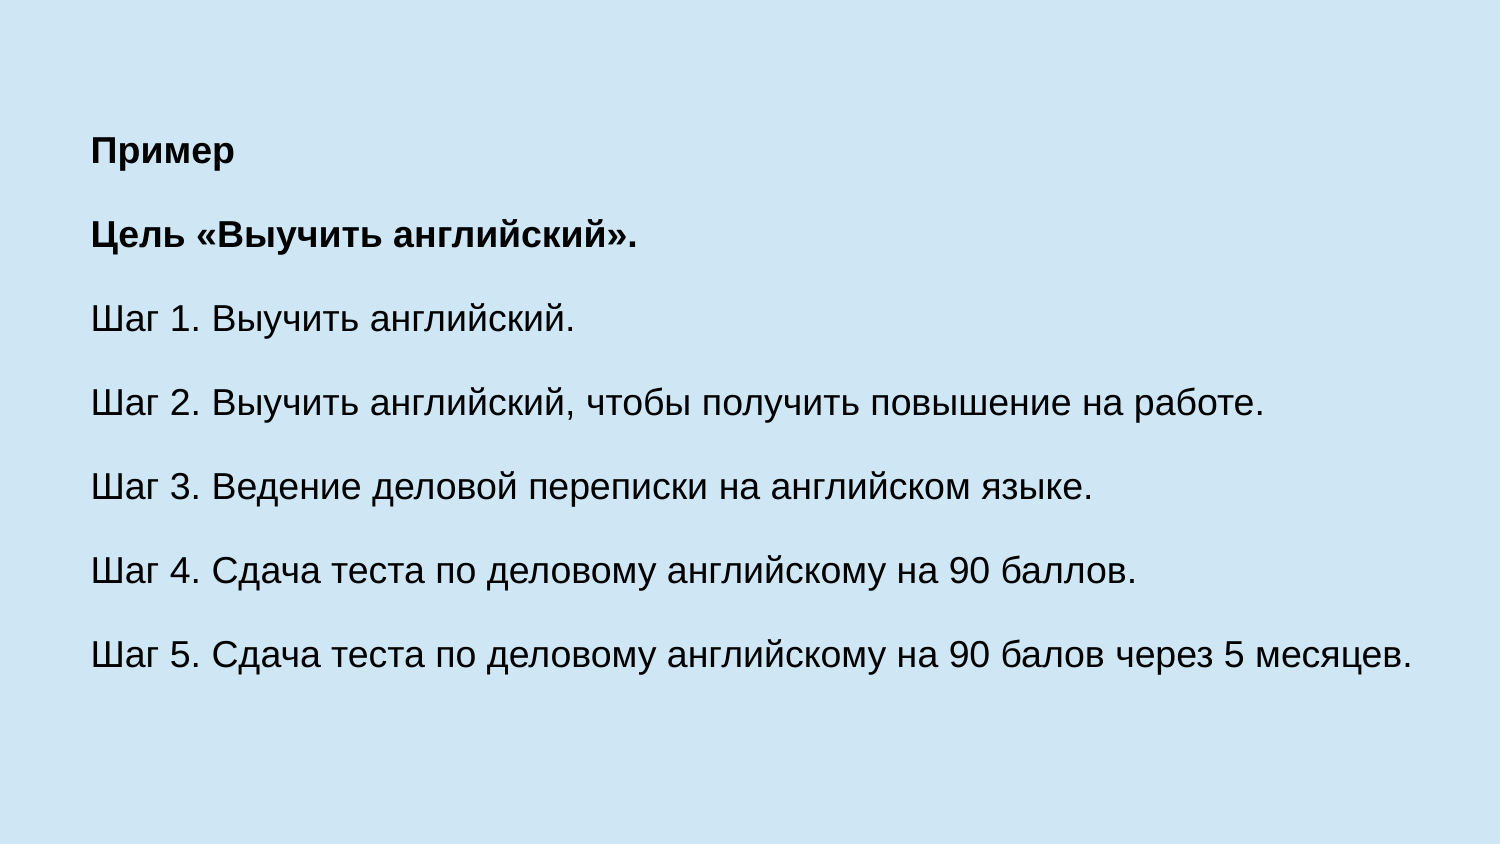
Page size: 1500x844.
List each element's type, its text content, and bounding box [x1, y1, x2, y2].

text_box Пример Цель «Выучить английский». Шаг 1. Выучить английский. Шаг 2. Выучить английский, чтобы получить повышение на работе. Шаг 3. Ведение деловой переписки на английском языке. Шаг 4. Сдача теста по деловому английскому на 90 баллов. Шаг 5. Сдача теста по деловому английскому на 90 балов через 5 месяцев. [75, 122, 1429, 726]
